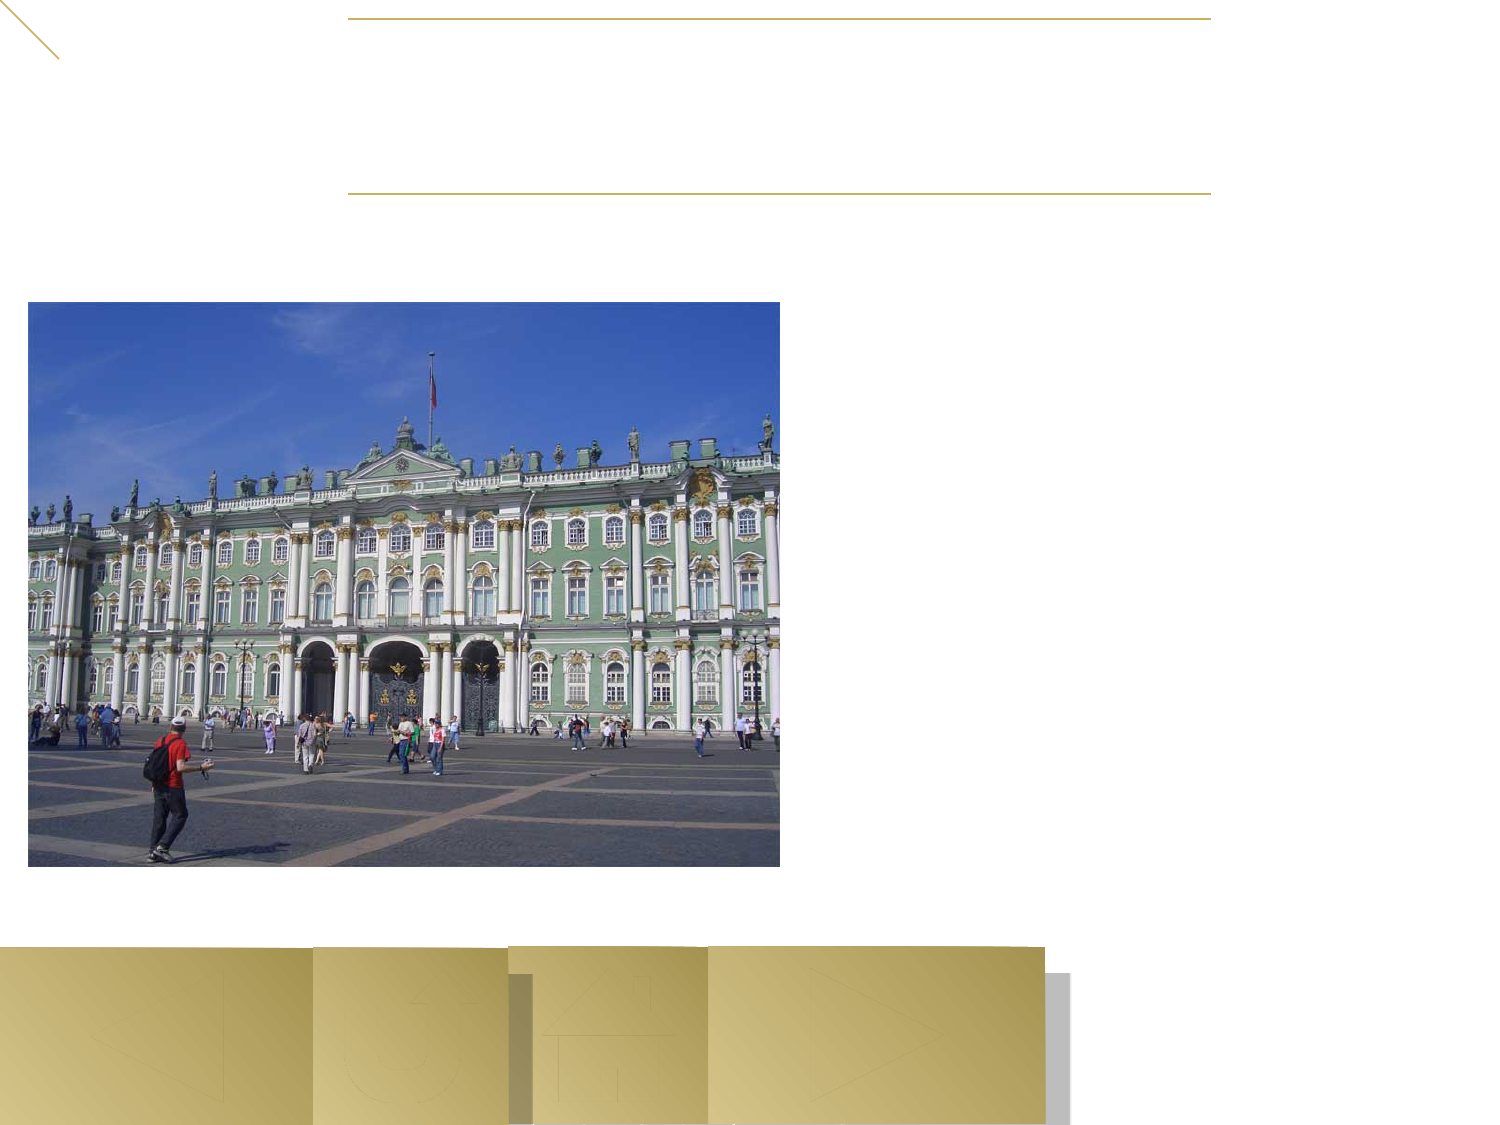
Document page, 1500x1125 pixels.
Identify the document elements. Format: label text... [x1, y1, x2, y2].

text_box ЭРМИТАЖ в Санкт-Петербурге один из крупнейших в мире художественных и культурно-исторических музеев. Возник в 1764 как частное собрание Екатерины II, открыт для публики в 1852. Богатейшие коллекции памятников первобытной, древневосточной, древнеегипетской, античной и средневековой культур, искусства Западной и Восточной Европы, археологические и художественные памятники Азии, памятники русской культуры 8-19 веков. [785, 192, 1474, 1083]
text_box [0, 946, 1046, 1125]
picture [28, 302, 780, 867]
